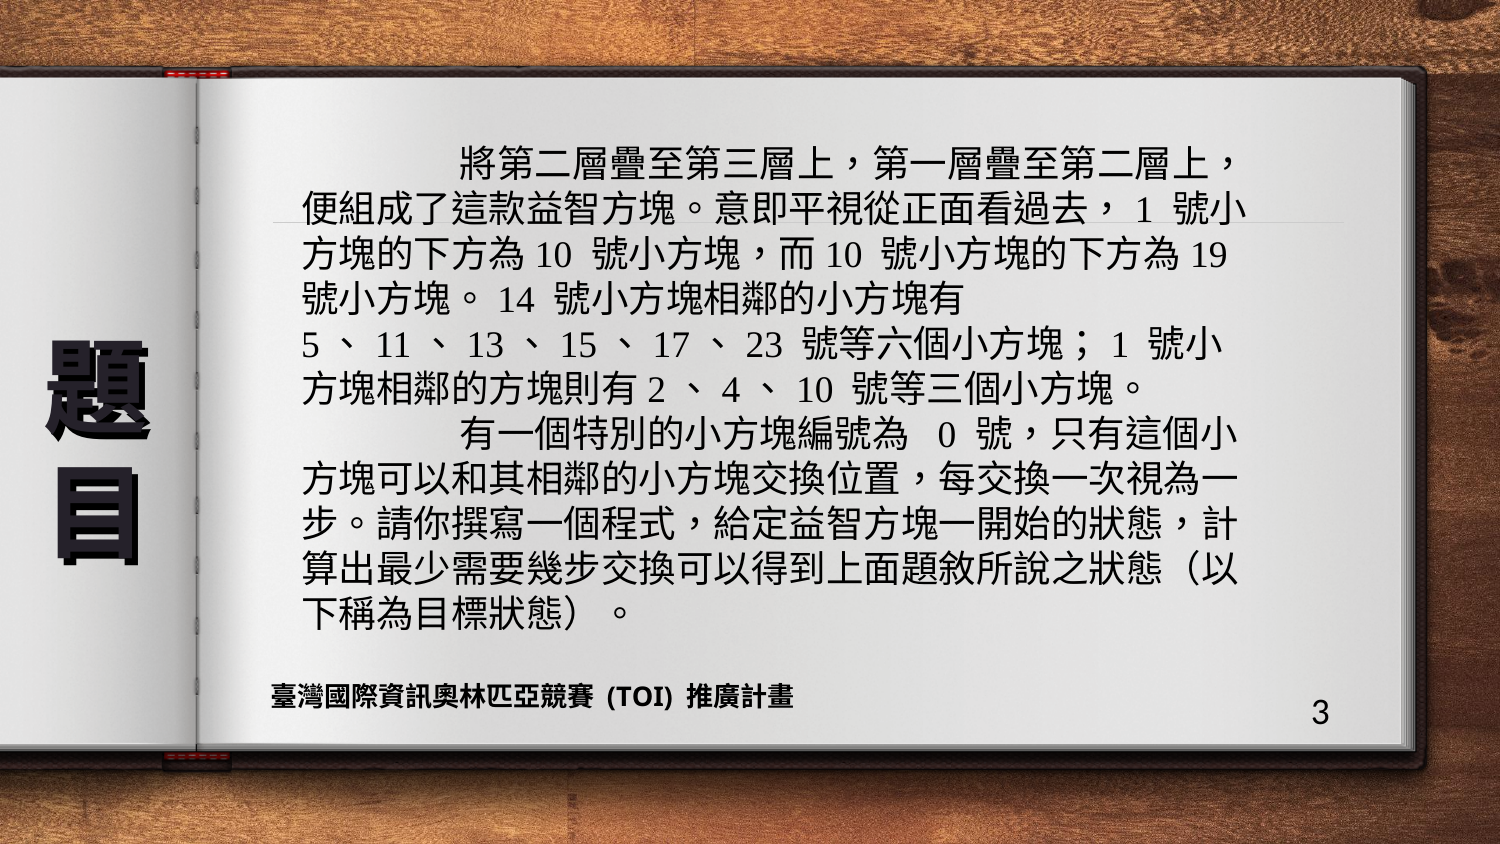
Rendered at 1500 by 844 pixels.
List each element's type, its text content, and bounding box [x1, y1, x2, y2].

text_box 將第二層疊至第三層上，第一層疊至第二層上，便組成了這款益智方塊。意即平視從正面看過去，1 號小方塊的下方為10 號小方塊，而10 號小方塊的下方為19 號小方塊。14 號小方塊相鄰的小方塊有5、11、13、15、17、23 號等六個小方塊；1 號小方塊相鄰的方塊則有2、4、10 號等三個小方塊。 有一個特別的小方塊編號為 0 號，只有這個小方塊可以和其相鄰的小方塊交換位置，每交換一次視為一步。請你撰寫一個程式，給定益智方塊一開始的狀態，計算出最少需要幾步交換可以得到上面題敘所說之狀態（以下稱為目標狀態）。 [286, 132, 1270, 648]
title 題 目 [28, 306, 210, 552]
text_box [1295, 672, 1386, 737]
